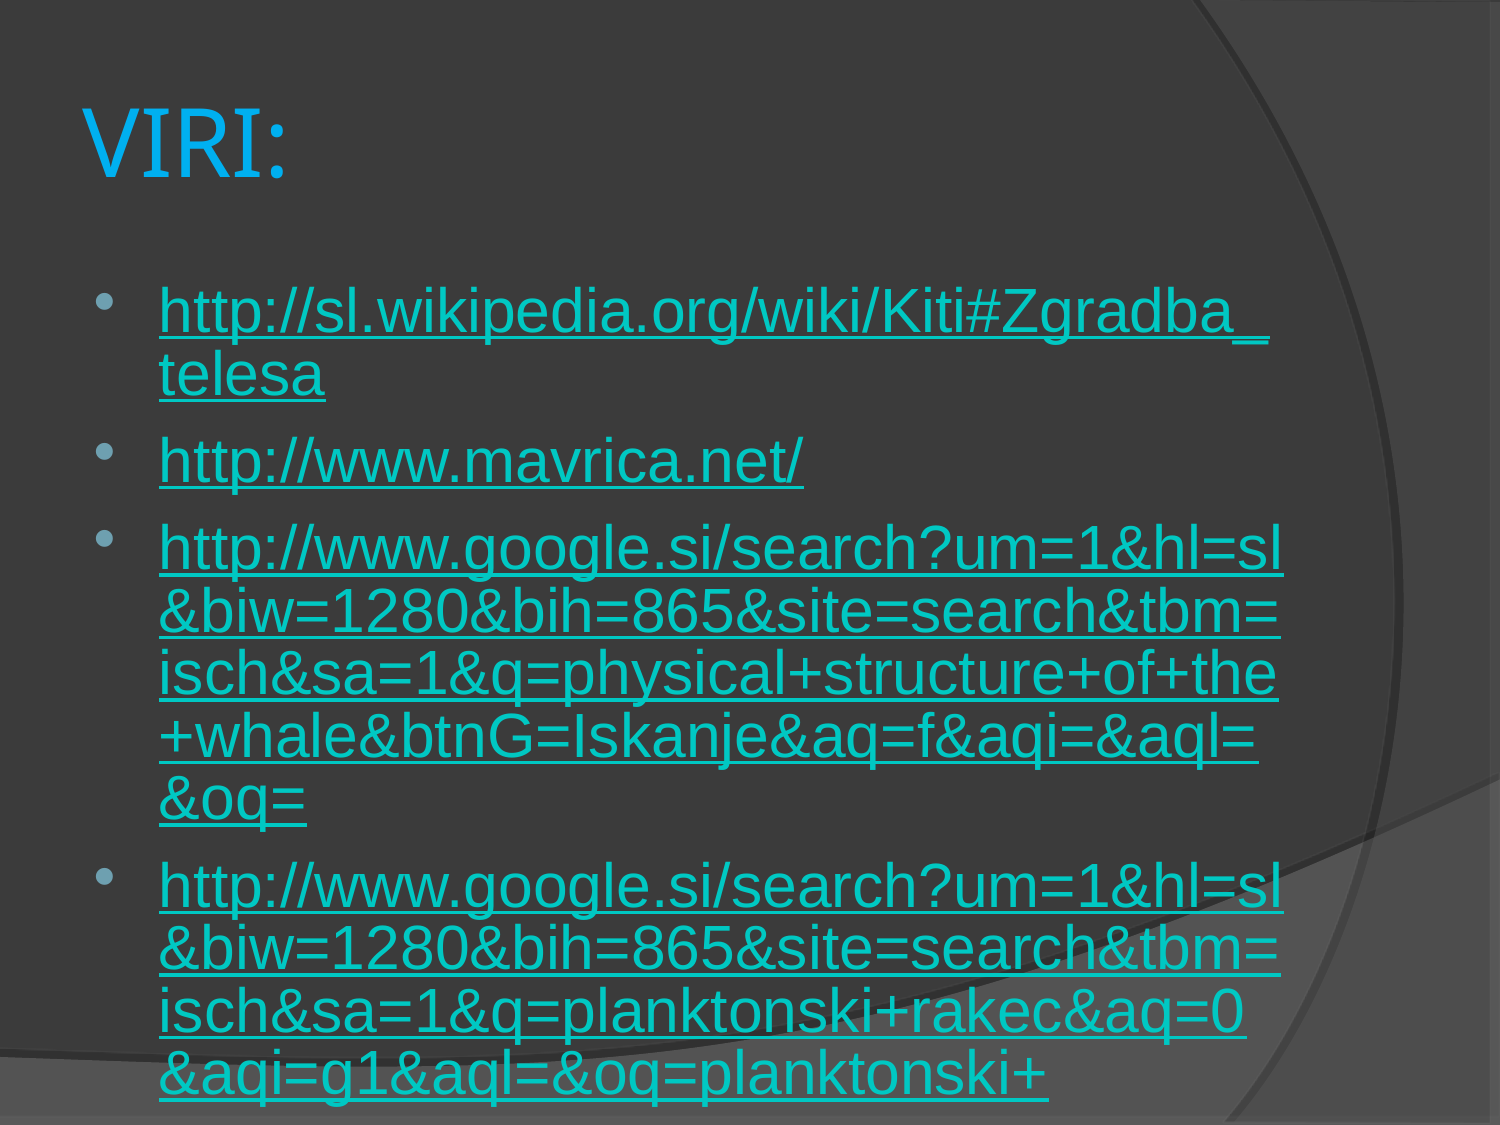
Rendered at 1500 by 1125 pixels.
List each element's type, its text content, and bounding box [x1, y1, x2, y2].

title VIRI: [75, 45, 1300, 233]
list http://sl.wikipedia.org/wiki/Kiti#Zgradba_telesa http://www.mavrica.net/ http://www.google.si/search?um=1&hl=sl&biw=1280&bih=865&site=search&tbm=isch&sa=1&q=physical+structure+of+the+whale&btnG=Iskanje&aq=f&aqi=&aql=&oq= http://www.google.si/search?um=1&hl=sl&biw=1280&bih=865&site=search&tbm=isch&sa=1&q=planktonski+rakec&aq=0&aqi=g1&aql=&oq=planktonski+ http://www.google.si/search?um=1&hl=sl&biw=1280&bih=865&site=search&tbm=isch&sa=1&q=kiti&aq=f&aqi=g10&aql=&oq= [75, 262, 1300, 1005]
